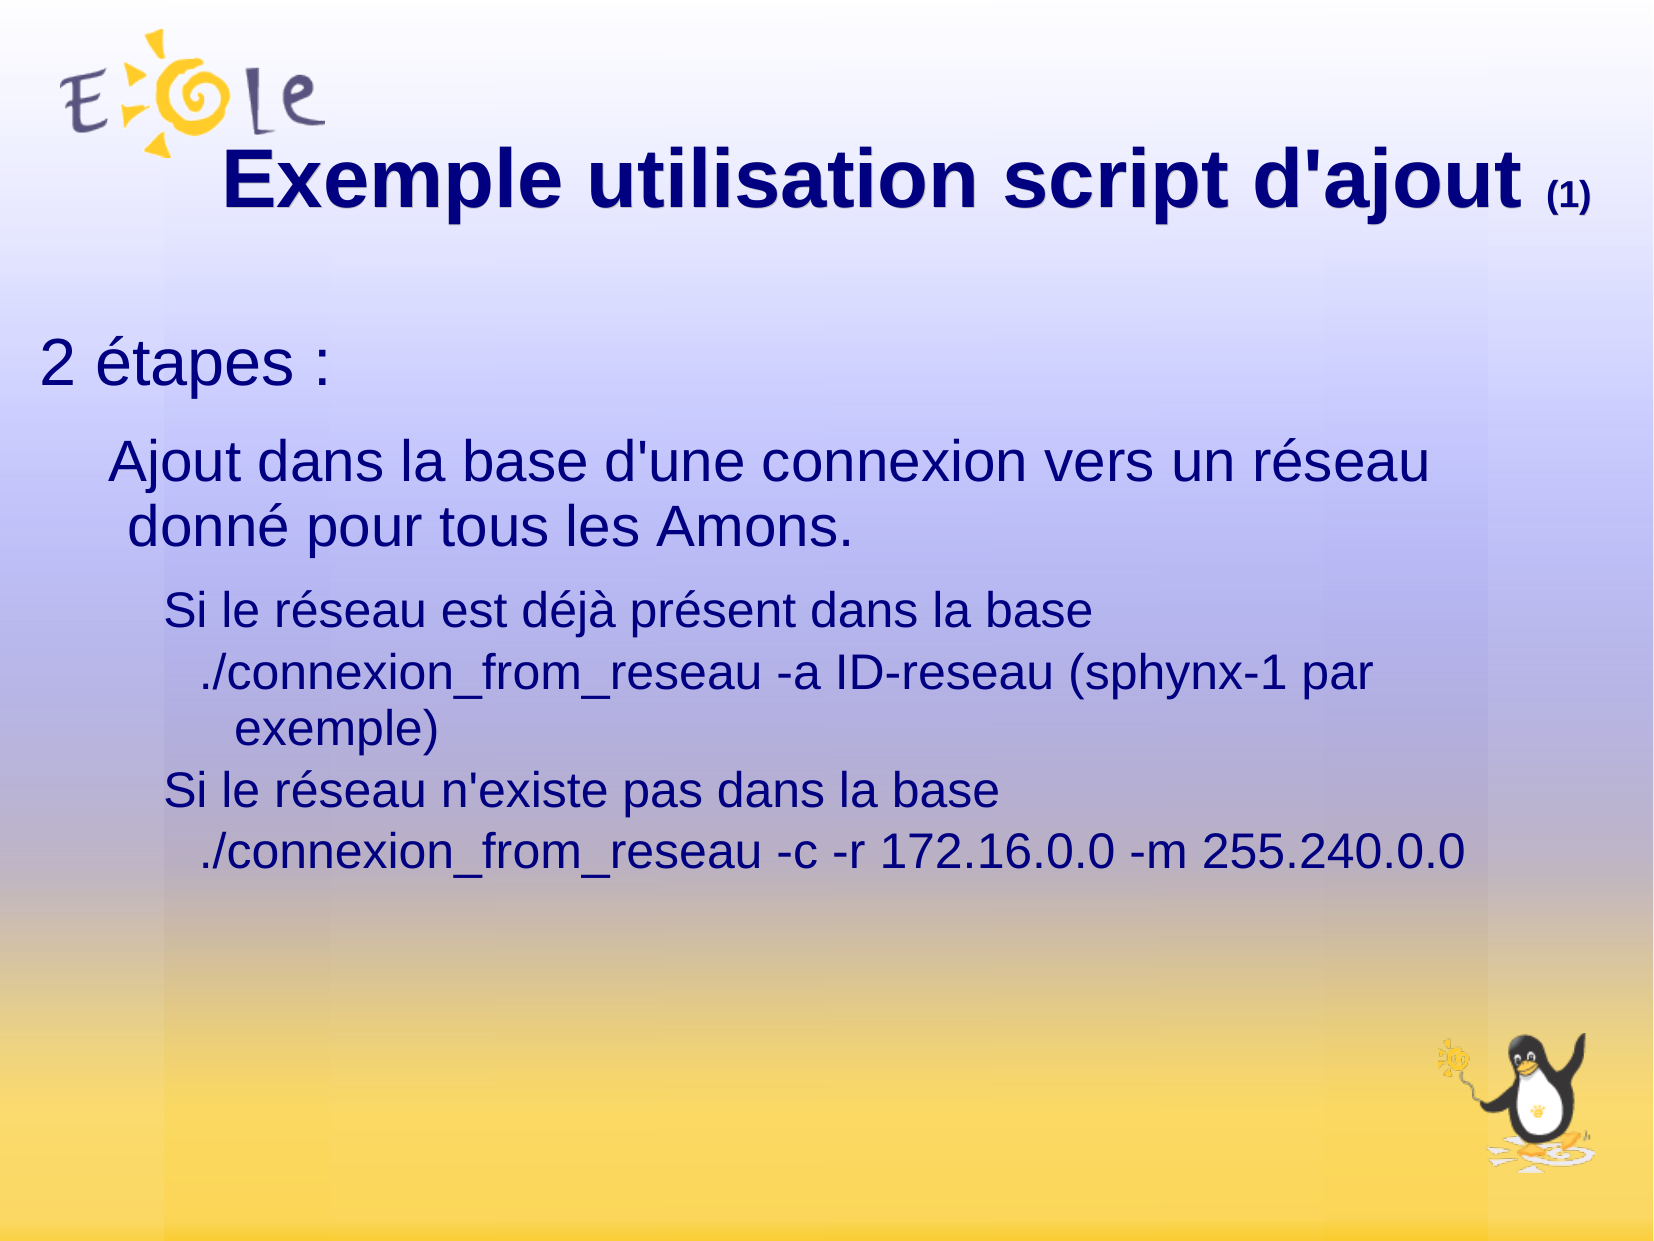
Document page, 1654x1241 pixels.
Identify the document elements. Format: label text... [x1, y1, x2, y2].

list 2 étapes : Ajout dans la base d'une connexion vers un réseau donné pour tous les Amons. Si le réseau est déjà présent dans la base ./connexion_from_reseau -a ID-reseau (sphynx-1 par exemple) Si le réseau n'existe pas dans la base ./connexion_from_reseau -c -r 172.16.0.0 -m 255.240.0.0 [21, 324, 1510, 1150]
picture [0, 0, 1654, 1241]
text_box Exemple utilisation script d'ajout (1) [206, 125, 1630, 248]
